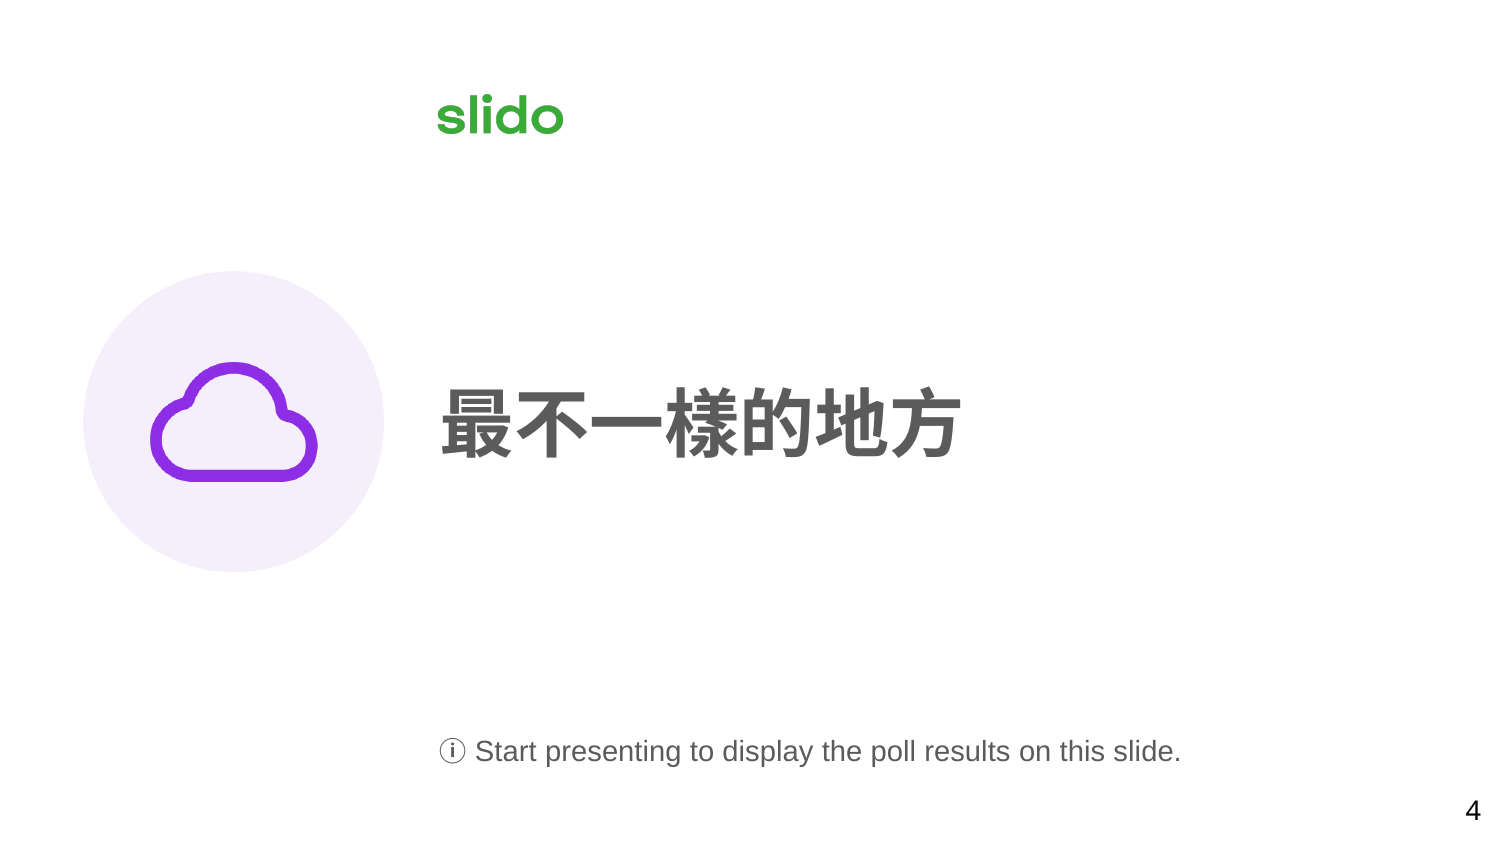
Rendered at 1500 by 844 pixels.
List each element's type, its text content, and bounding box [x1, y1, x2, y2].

text_box 最不一樣的地方 [424, 316, 1417, 528]
picture [83, 271, 384, 572]
text_box ⓘ Start presenting to display the poll results on this slide. [424, 718, 1459, 782]
picture [425, 83, 576, 147]
slide_number <編號> [1391, 779, 1482, 844]
